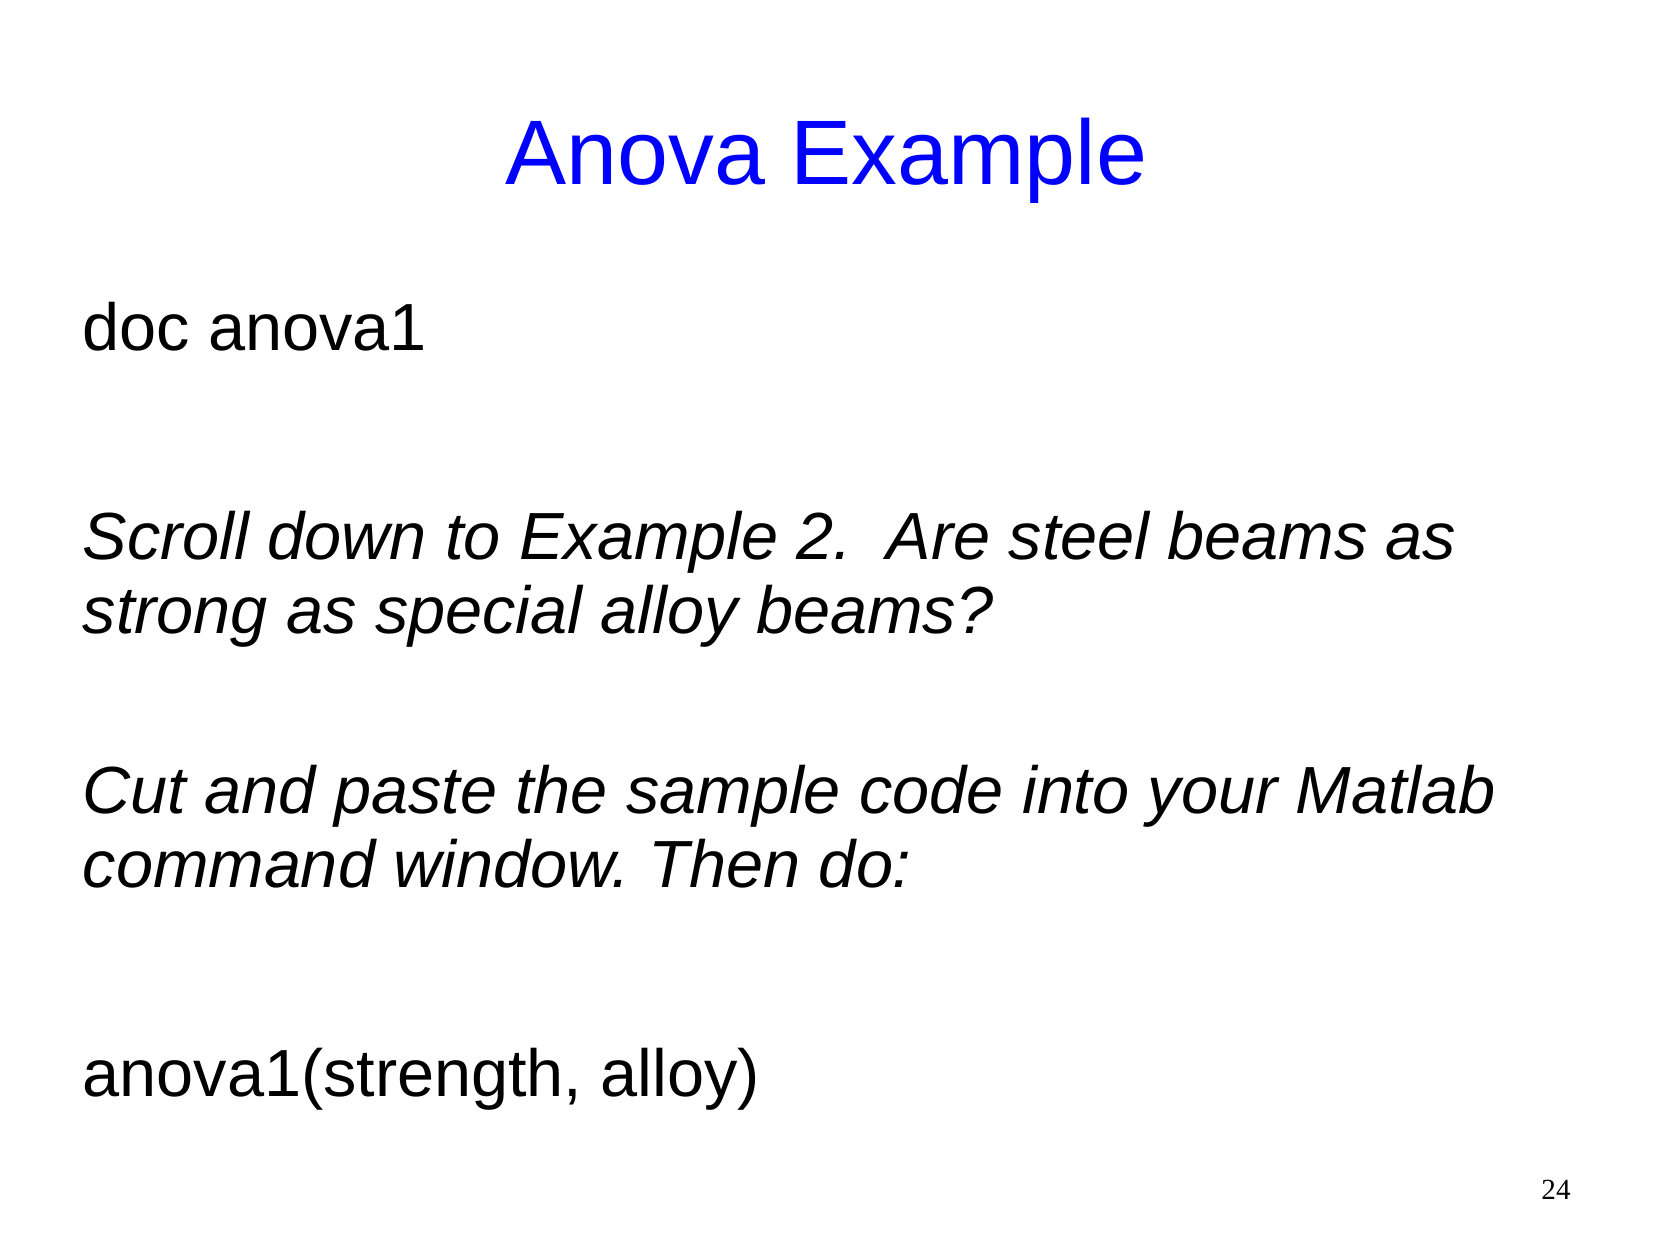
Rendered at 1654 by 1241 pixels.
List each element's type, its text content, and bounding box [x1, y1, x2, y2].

title Anova Example [82, 56, 1571, 250]
list doc anova1 Scroll down to Example 2. Are steel beams as strong as special alloy beams? Cut and paste the sample code into your Matlab command window. Then do: anova1(strength, alloy) [82, 290, 1571, 1111]
